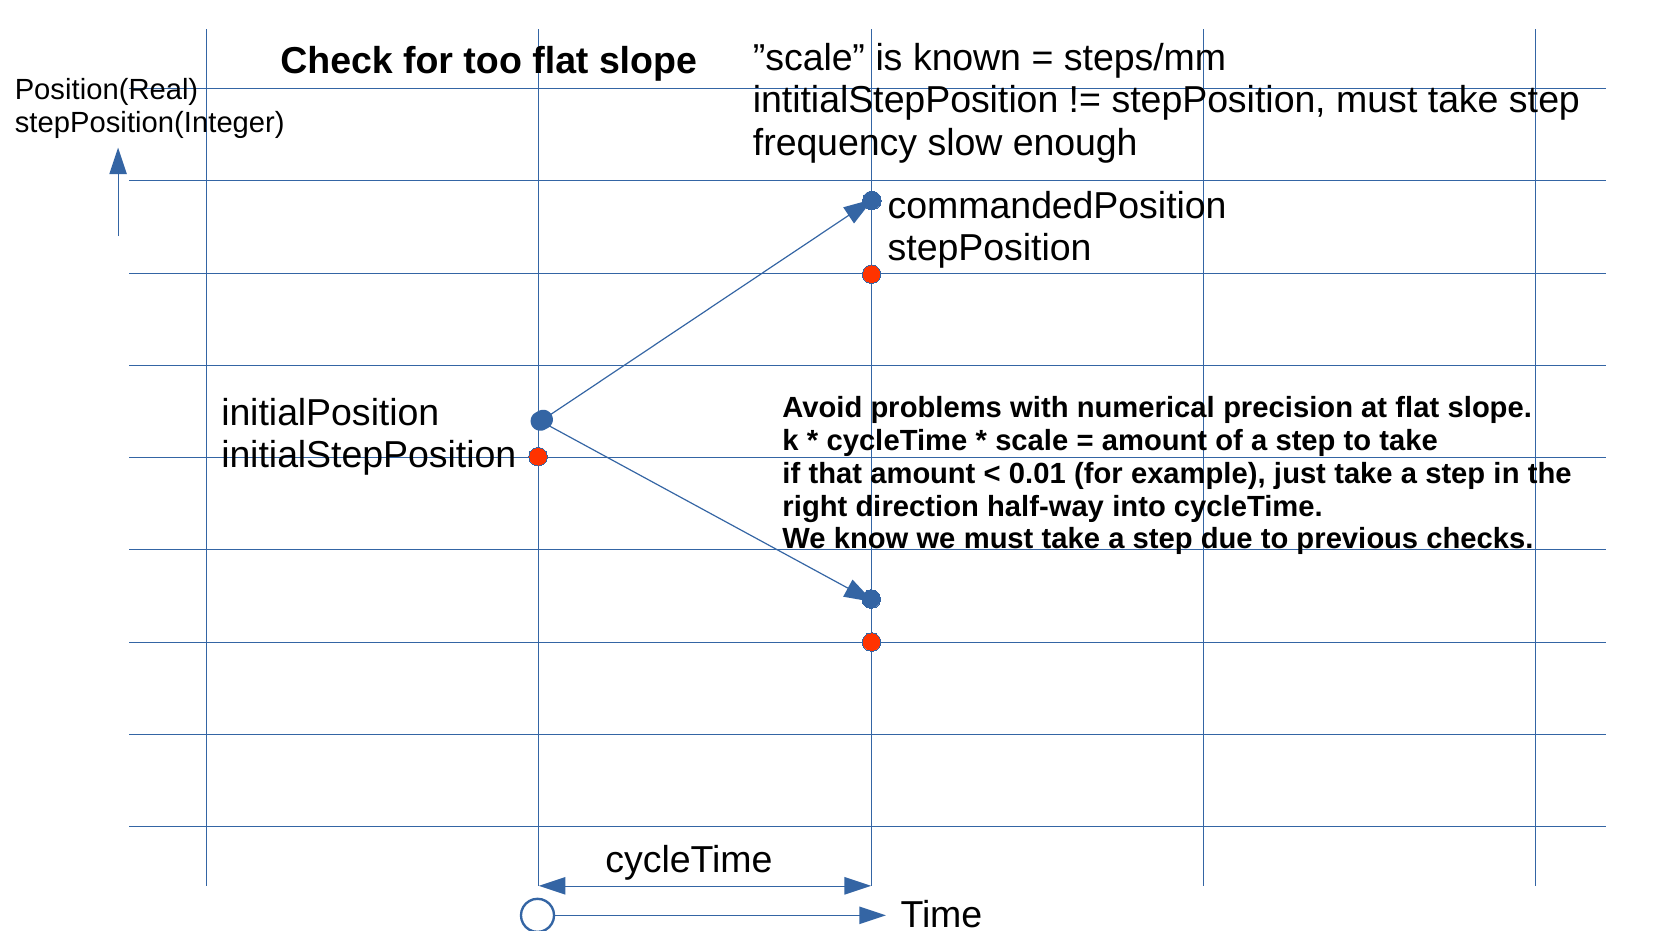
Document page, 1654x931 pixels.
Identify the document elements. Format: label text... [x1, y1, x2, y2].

text_box Avoid problems with numerical precision at flat slope. k * cycleTime * scale = amount of a step to take if that amount < 0.01 (for example), just take a step in the right direction half-way into cycleTime. We know we must take a step due to previous checks. [767, 383, 1654, 563]
text_box [862, 264, 872, 284]
text_box commandedPosition stepPosition [872, 177, 1654, 318]
text_box initialPosition initialStepPosition [206, 383, 591, 525]
text_box Check for too flat slope [265, 31, 738, 131]
text_box Position(Real) stepPosition(Integer) [0, 65, 325, 207]
text_box ”scale” is known = steps/mm intitialStepPosition != stepPosition, must take step frequency slow enough [738, 29, 1654, 213]
text_box [861, 589, 881, 609]
text_box Time [885, 885, 1004, 931]
text_box [862, 632, 881, 652]
text_box cycleTime [590, 831, 827, 886]
